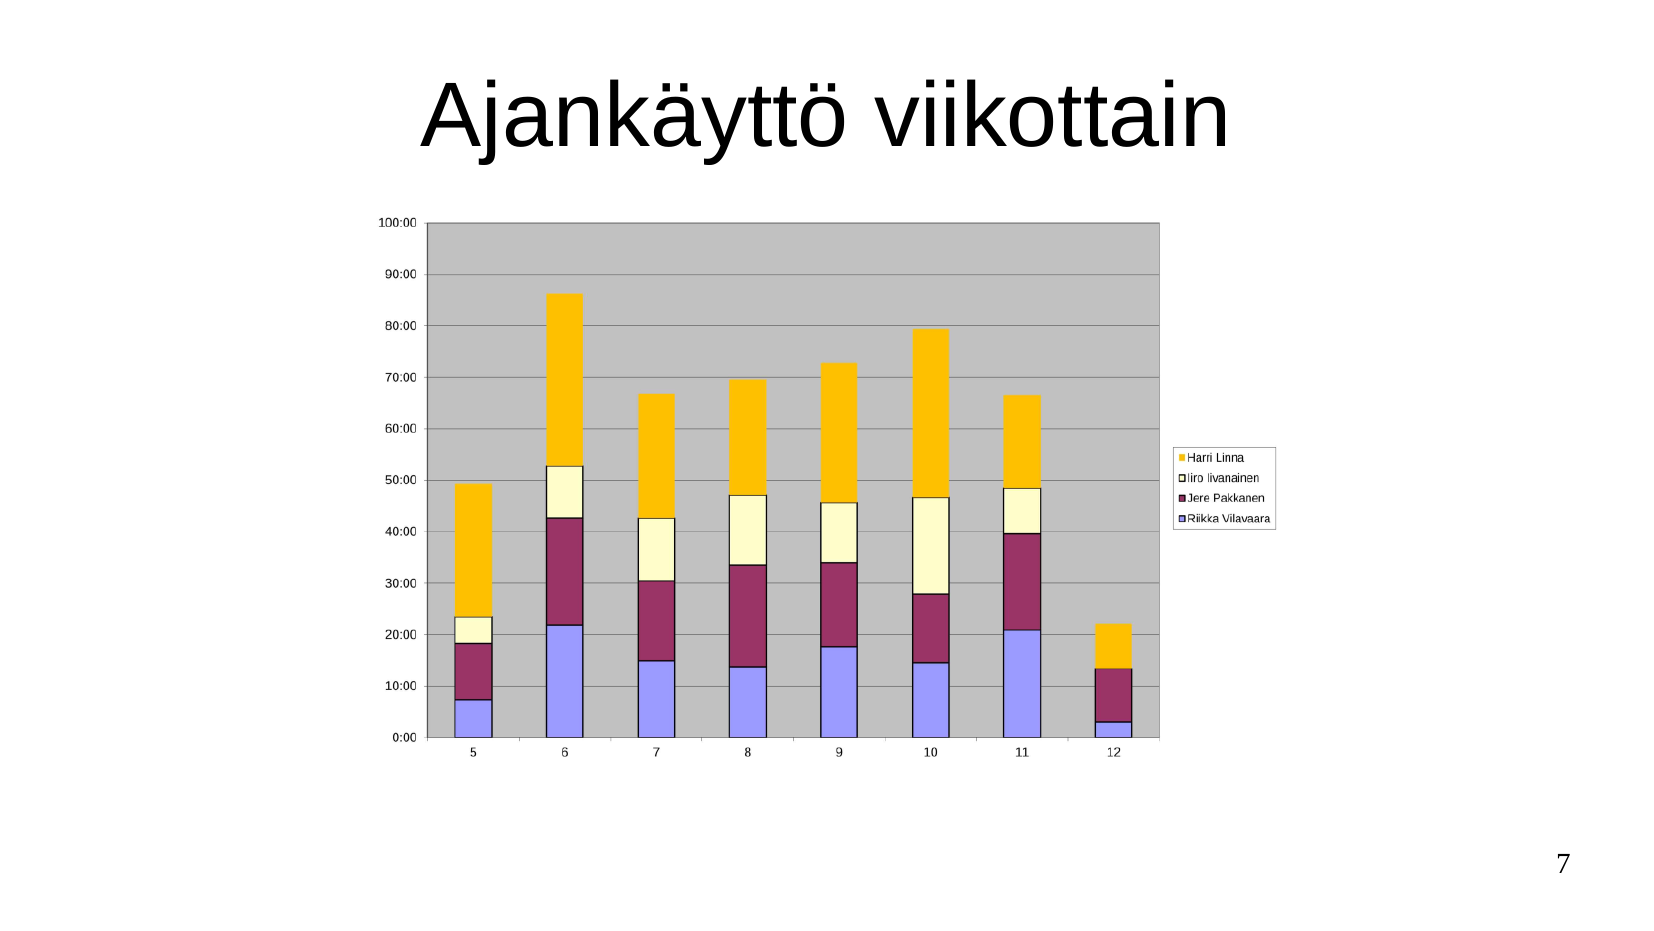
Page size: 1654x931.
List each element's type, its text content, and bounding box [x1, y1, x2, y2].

title Ajankäyttö viikottain [82, 37, 1571, 193]
picture [376, 217, 1277, 757]
